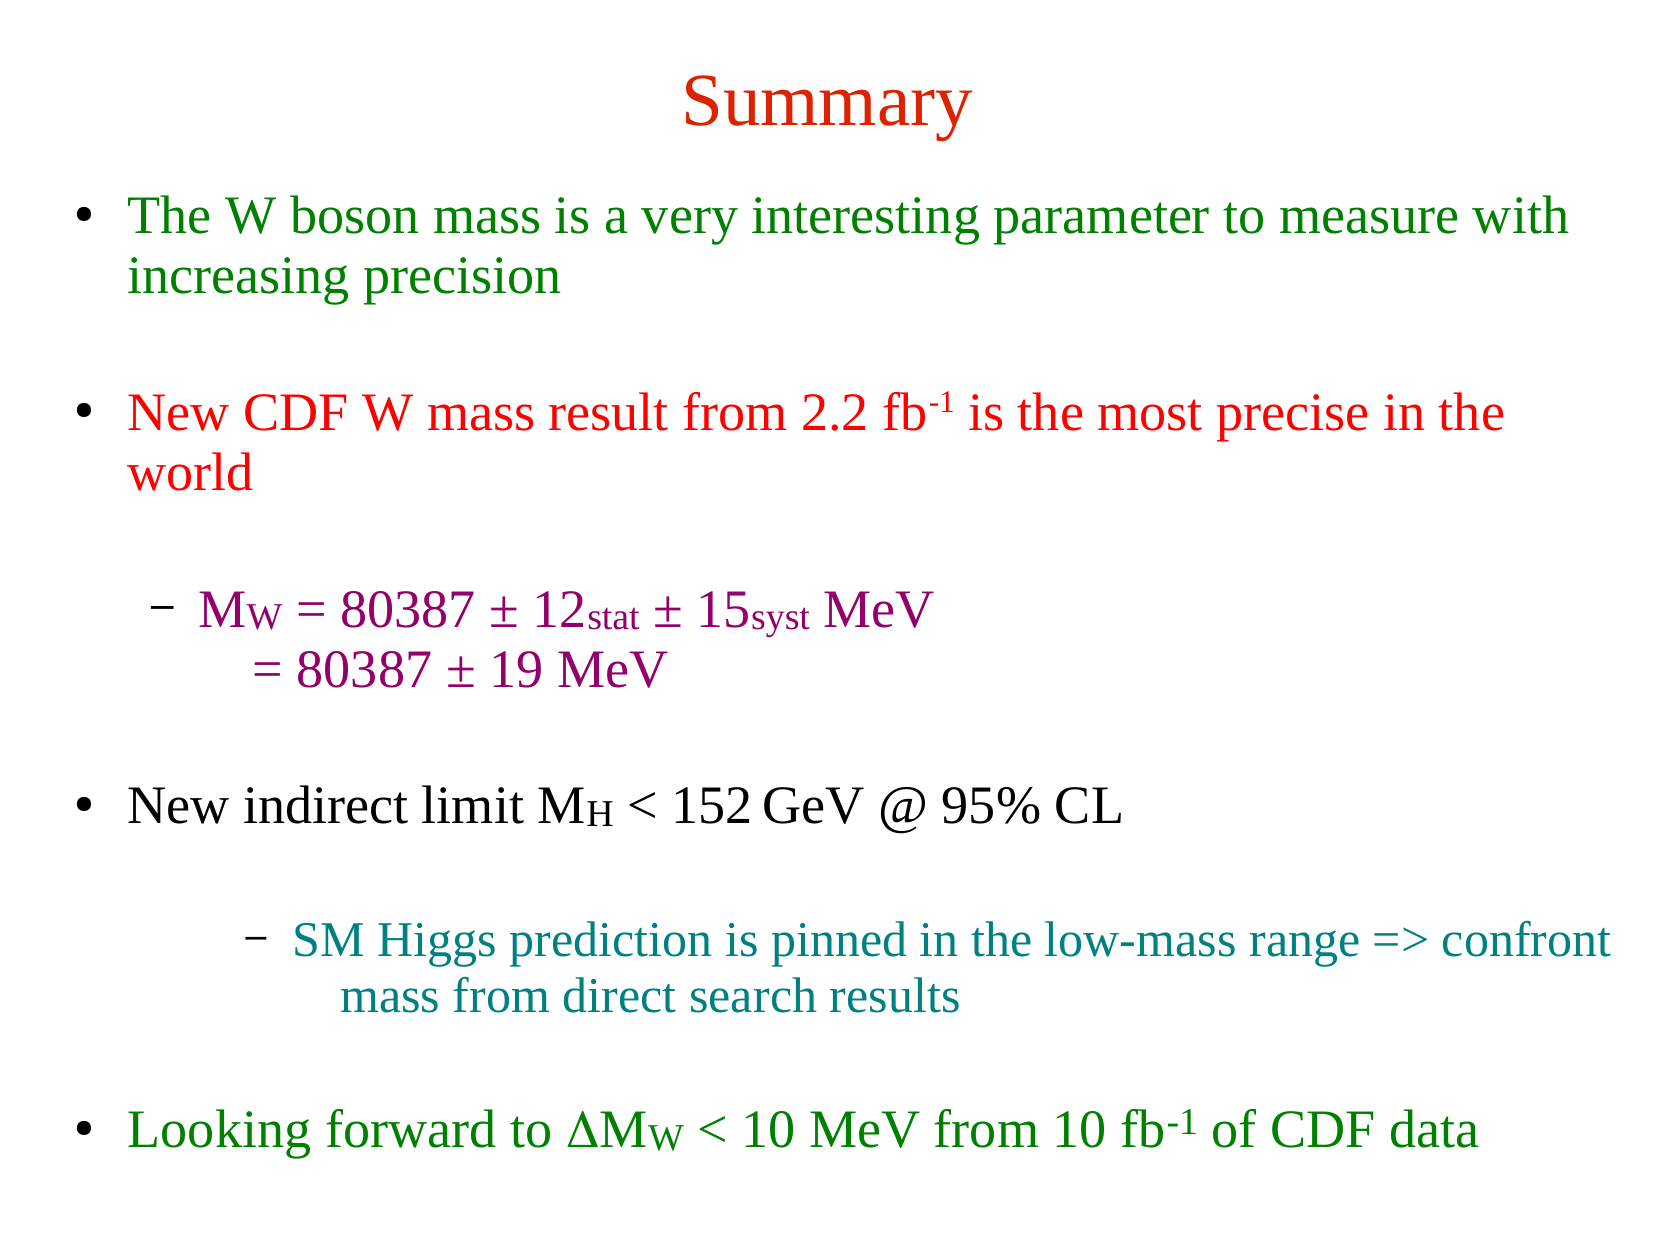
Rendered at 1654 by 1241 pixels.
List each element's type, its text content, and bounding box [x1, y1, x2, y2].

title Summary [121, 0, 1534, 185]
list The W boson mass is a very interesting parameter to measure with increasing precision New CDF W mass result from 2.2 fb-1 is the most precise in the world MW = 80387 ± 12stat ± 15syst MeV = 80387 ± 19 MeV New indirect limit MH < 152 GeV @ 95% CL SM Higgs prediction is pinned in the low-mass range => confront mass from direct search results Looking forward to ΔMW < 10 MeV from 10 fb-1 of CDF data [56, 185, 1634, 1204]
